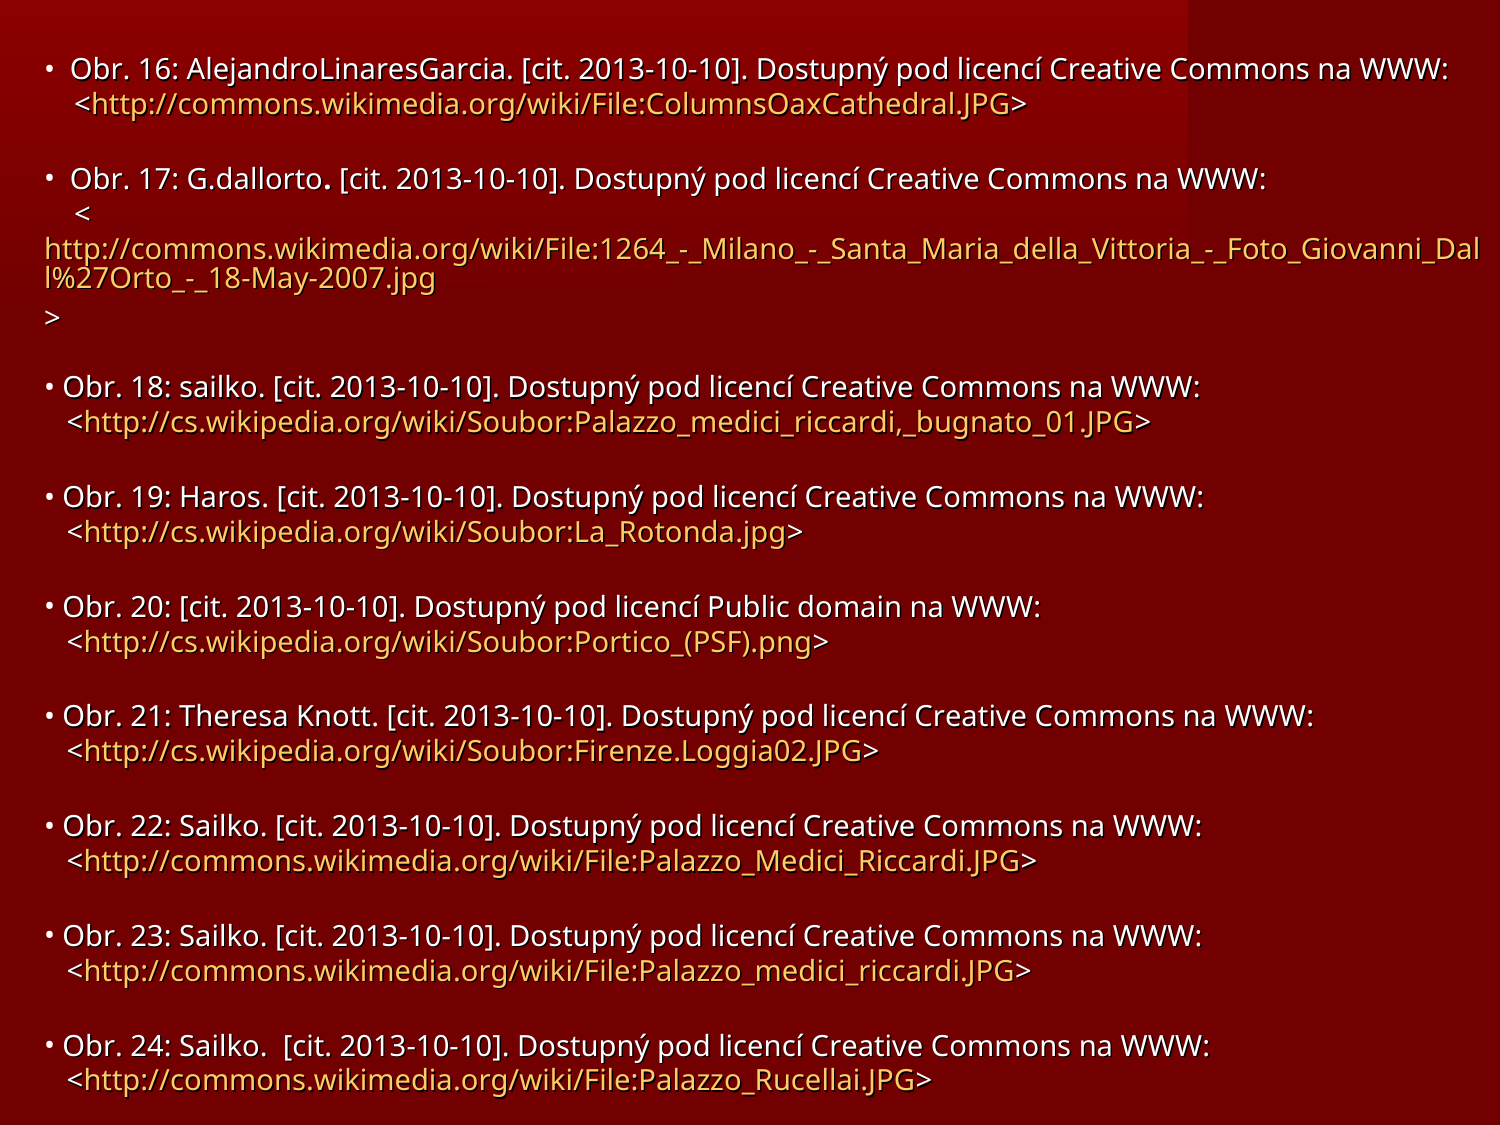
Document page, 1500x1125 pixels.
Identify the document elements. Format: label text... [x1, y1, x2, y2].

text_box Obr. 16: AlejandroLinaresGarcia. [cit. 2013-10-10]. Dostupný pod licencí Creative Commons na WWW: <http://commons.wikimedia.org/wiki/File:ColumnsOaxCathedral.JPG> Obr. 17: G.dallorto. [cit. 2013-10-10]. Dostupný pod licencí Creative Commons na WWW: <http://commons.wikimedia.org/wiki/File:1264_-_Milano_-_Santa_Maria_della_Vittoria_-_Foto_Giovanni_Dall%27Orto_-_18-May-2007.jpg> Obr. 18: sailko. [cit. 2013-10-10]. Dostupný pod licencí Creative Commons na WWW: <http://cs.wikipedia.org/wiki/Soubor:Palazzo_medici_riccardi,_bugnato_01.JPG> Obr. 19: Haros. [cit. 2013-10-10]. Dostupný pod licencí Creative Commons na WWW: <http://cs.wikipedia.org/wiki/Soubor:La_Rotonda.jpg> Obr. 20: [cit. 2013-10-10]. Dostupný pod licencí Public domain na WWW: <http://cs.wikipedia.org/wiki/Soubor:Portico_(PSF).png> Obr. 21: Theresa Knott. [cit. 2013-10-10]. Dostupný pod licencí Creative Commons na WWW: <http://cs.wikipedia.org/wiki/Soubor:Firenze.Loggia02.JPG> Obr. 22: Sailko. [cit. 2013-10-10]. Dostupný pod licencí Creative Commons na WWW: <http://commons.wikimedia.org/wiki/File:Palazzo_Medici_Riccardi.JPG> Obr. 23: Sailko. [cit. 2013-10-10]. Dostupný pod licencí Creative Commons na WWW: <http://commons.wikimedia.org/wiki/File:Palazzo_medici_riccardi.JPG> Obr. 24: Sailko. [cit. 2013-10-10]. Dostupný pod licencí Creative Commons na WWW: <http://commons.wikimedia.org/wiki/File:Palazzo_Rucellai.JPG> [29, 42, 1500, 1125]
